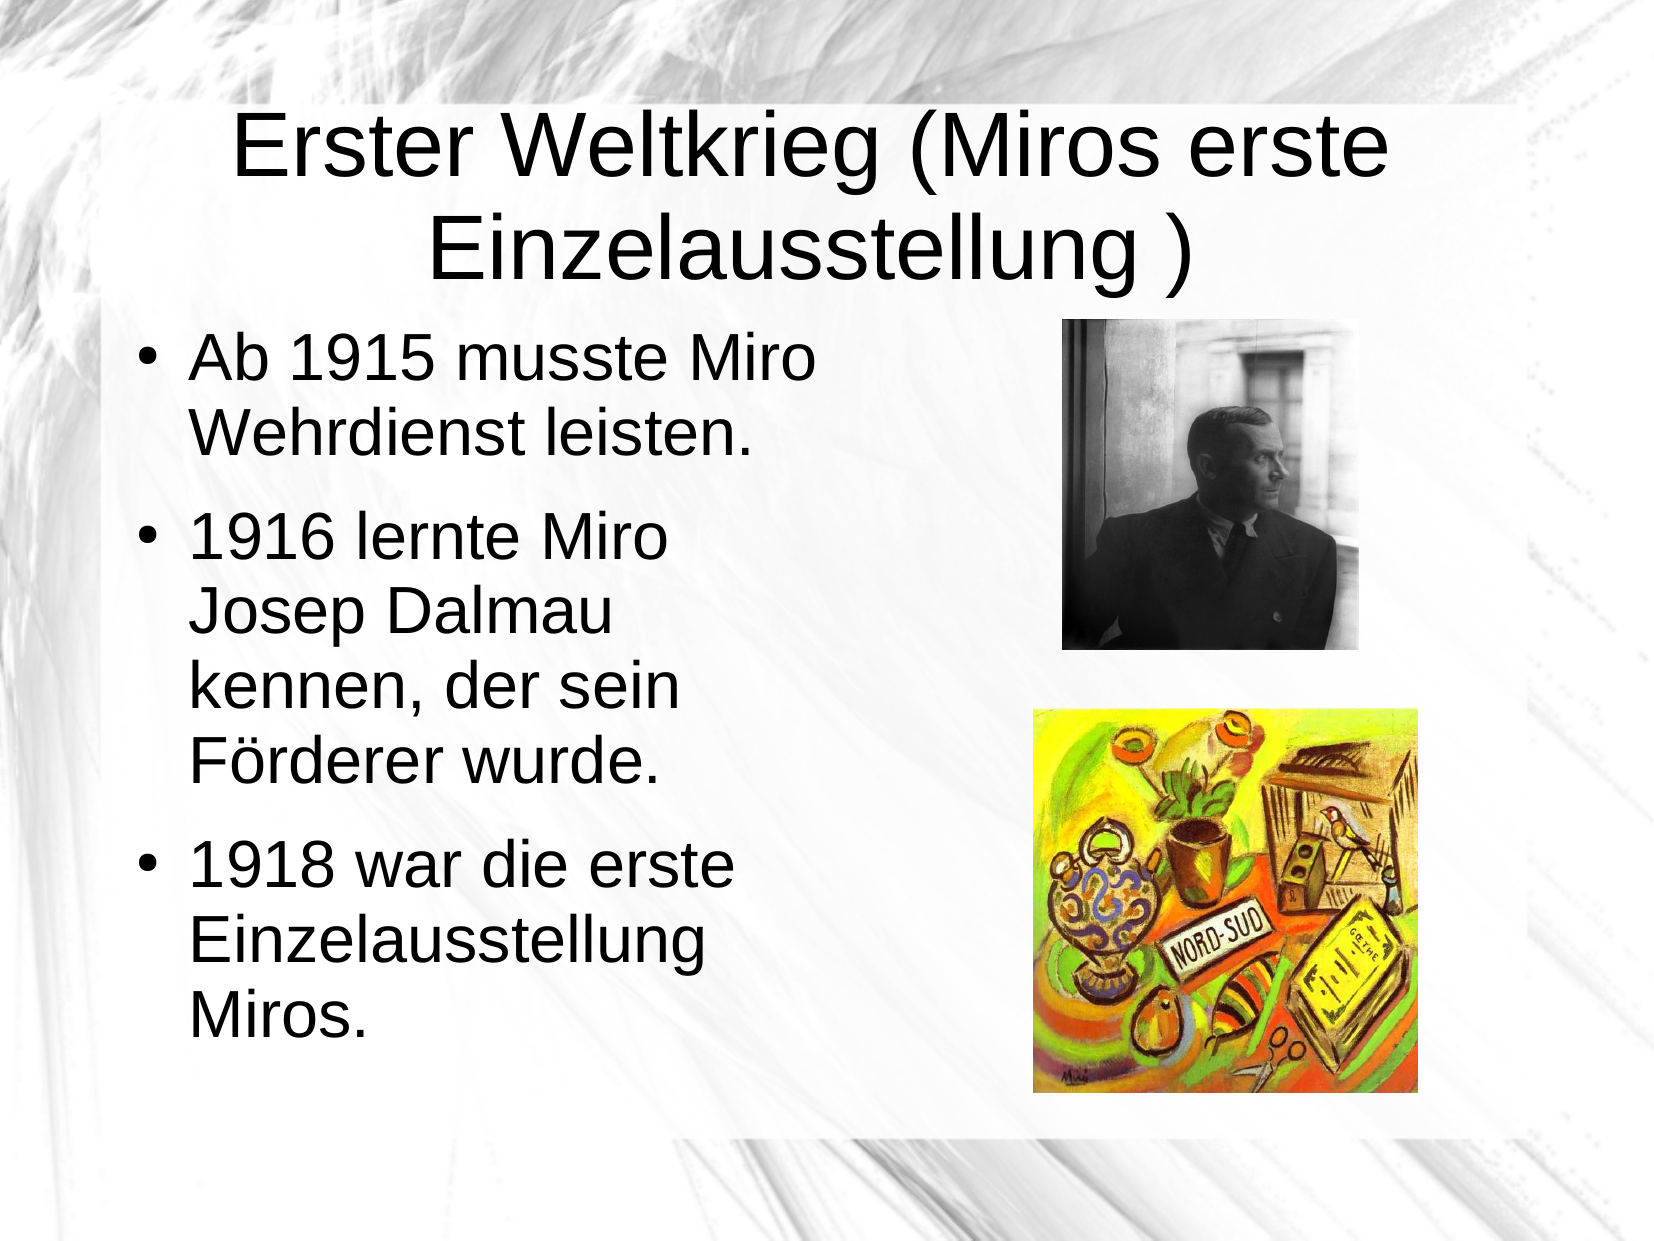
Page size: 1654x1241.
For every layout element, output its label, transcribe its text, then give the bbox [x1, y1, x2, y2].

title Erster Weltkrieg (Miros erste Einzelausstellung ) [118, 93, 1506, 299]
picture [0, 0, 1654, 1241]
list Ab 1915 musste Miro Wehrdienst leisten. 1916 lernte Miro Josep Dalmau kennen, der sein Förderer wurde. 1918 war die erste Einzelausstellung Miros. [118, 319, 827, 1052]
